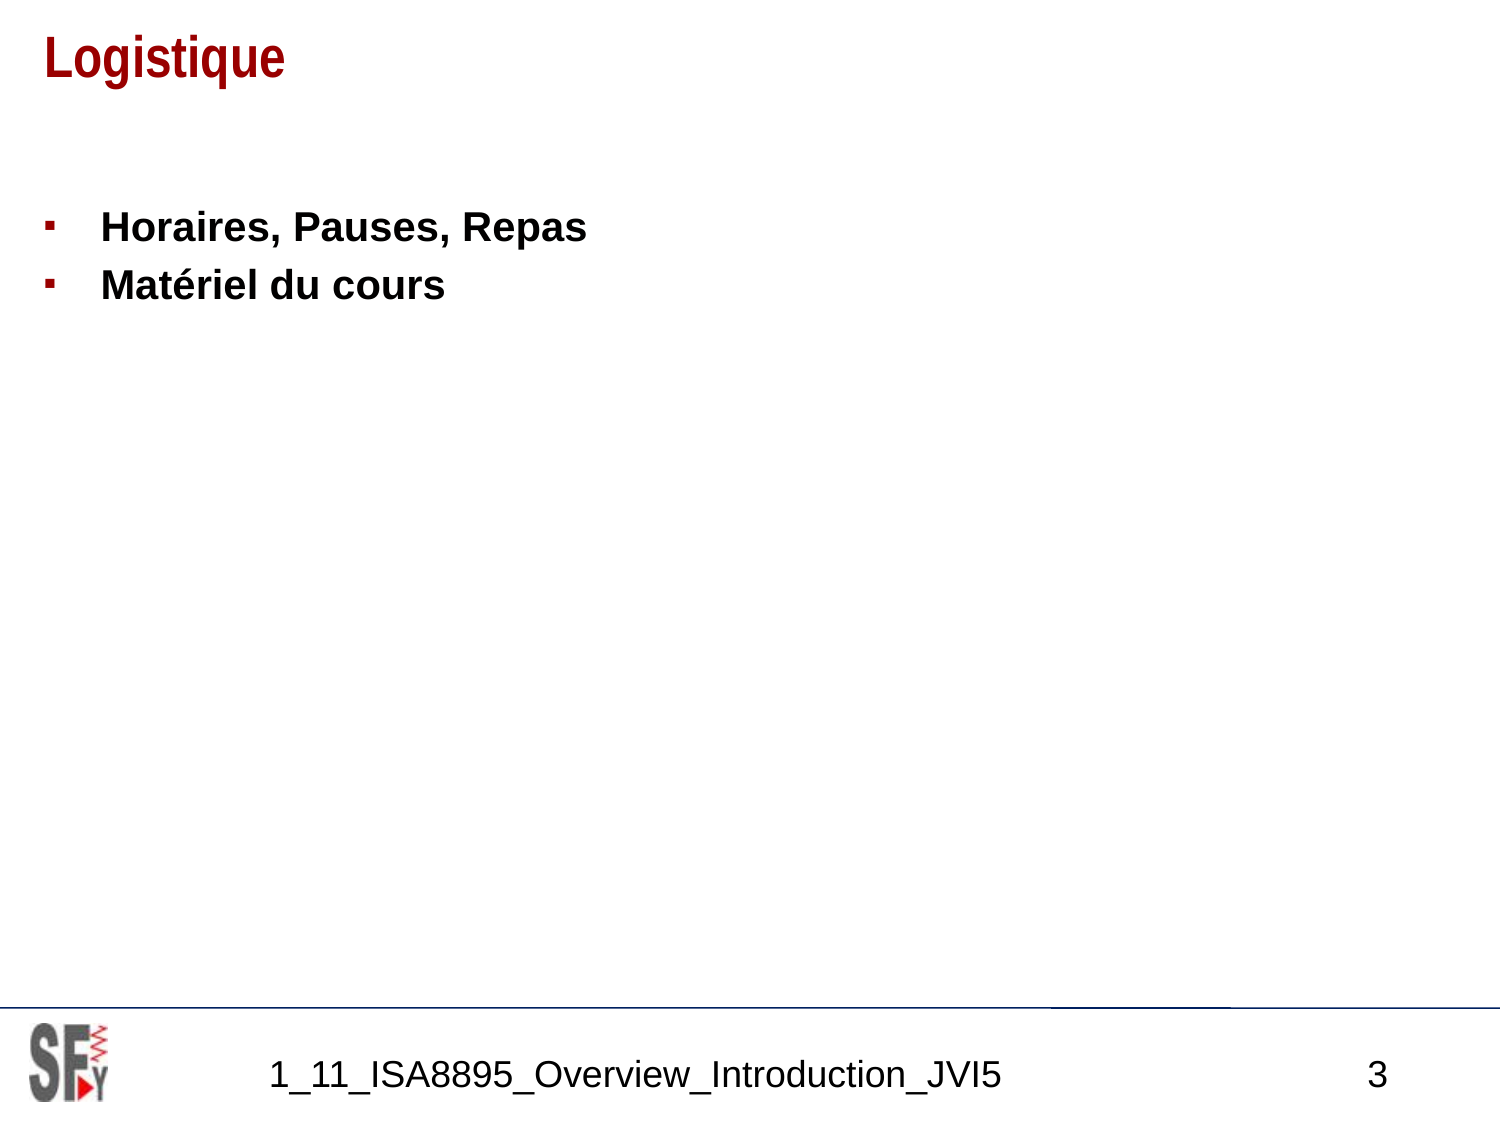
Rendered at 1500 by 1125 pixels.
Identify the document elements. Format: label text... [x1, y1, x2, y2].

picture [29, 1023, 108, 1102]
list Horaires, Pauses, Repas Matériel du cours [29, 184, 1471, 988]
slide_number <numéro> [1352, 1034, 1490, 1103]
title Logistique [29, 12, 1471, 138]
footer 1_11_ISA8895_Overview_Introduction_JVI5 [253, 1034, 1336, 1103]
